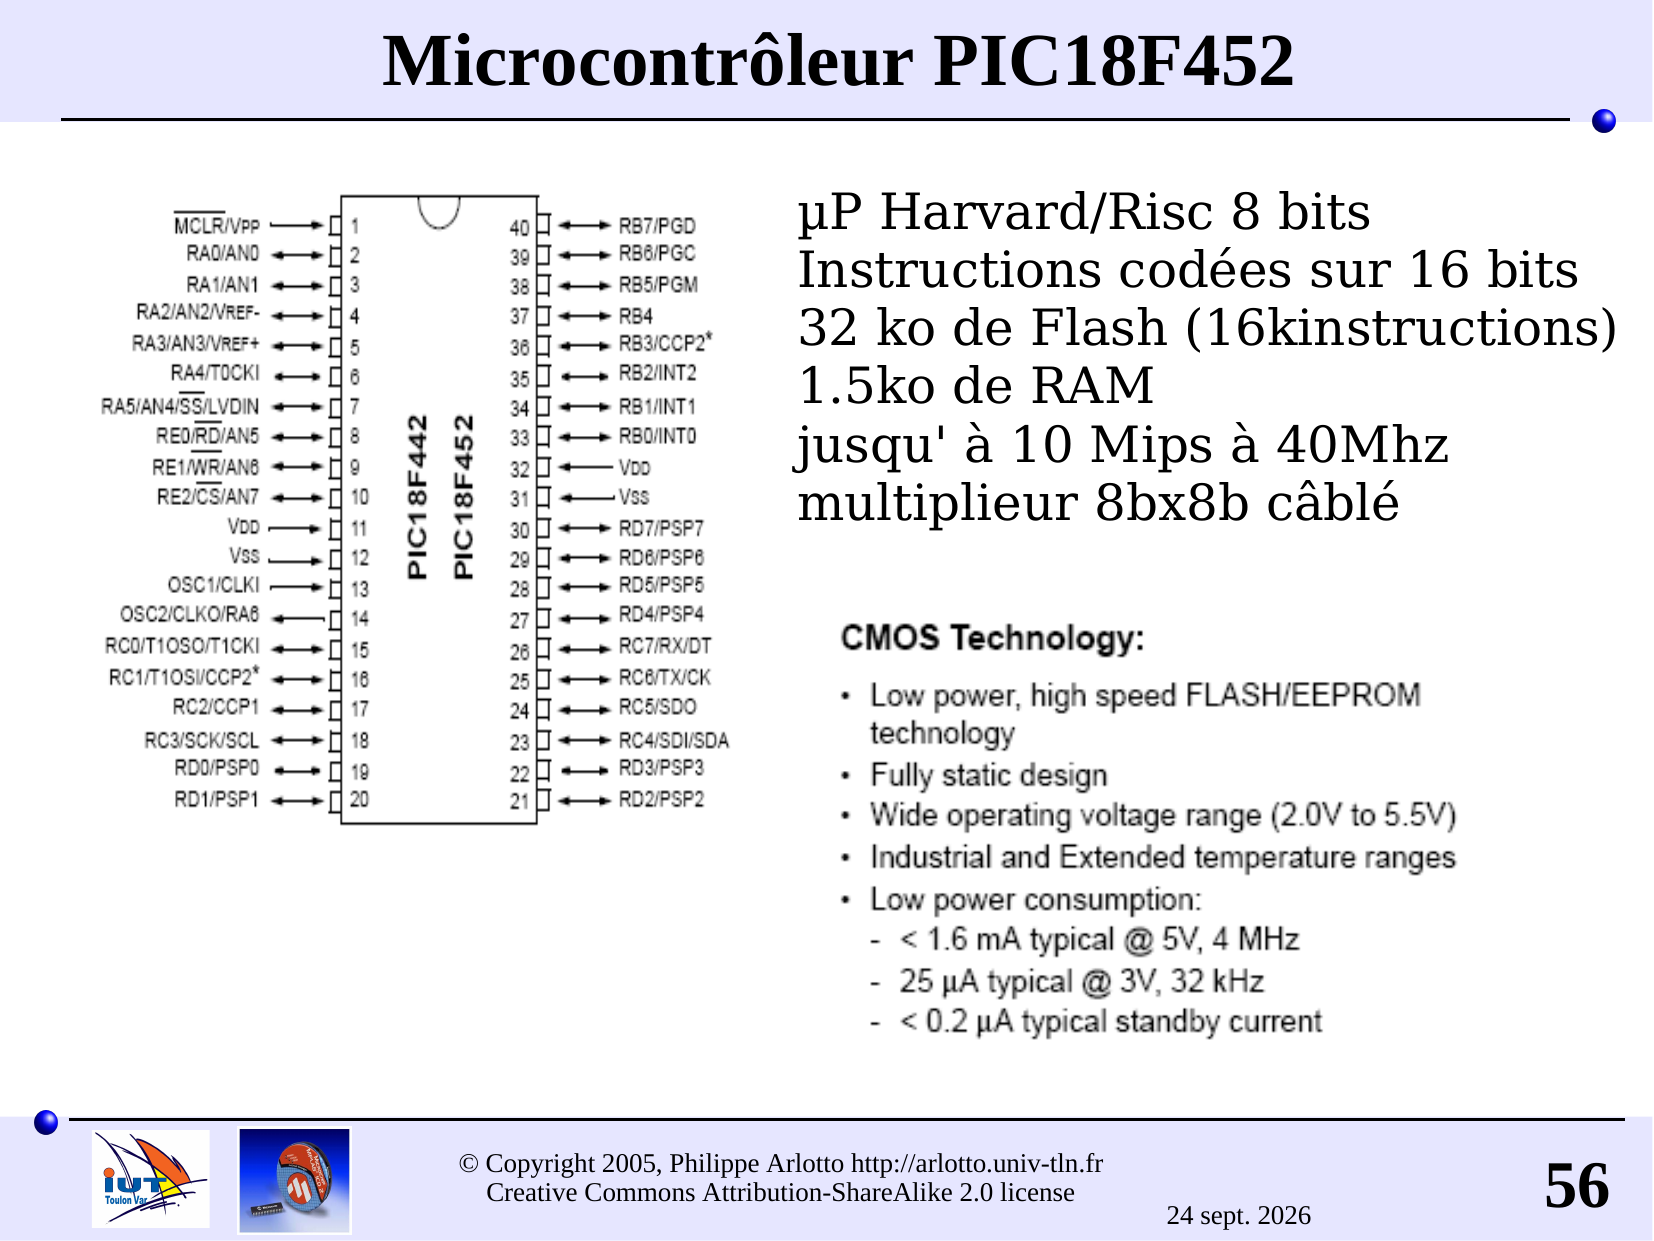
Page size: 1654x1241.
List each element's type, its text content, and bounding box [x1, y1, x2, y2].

title Microcontrôleur PIC18F452 [95, 14, 1585, 107]
picture [97, 180, 768, 857]
picture [237, 1126, 352, 1235]
text_box µP Harvard/Risc 8 bits Instructions codées sur 16 bits 32 ko de Flash (16kinstructions) 1.5ko de RAM jusqu' à 10 Mips à 40Mhz multiplieur 8bx8b câblé [797, 182, 1621, 591]
picture [826, 620, 1485, 1063]
